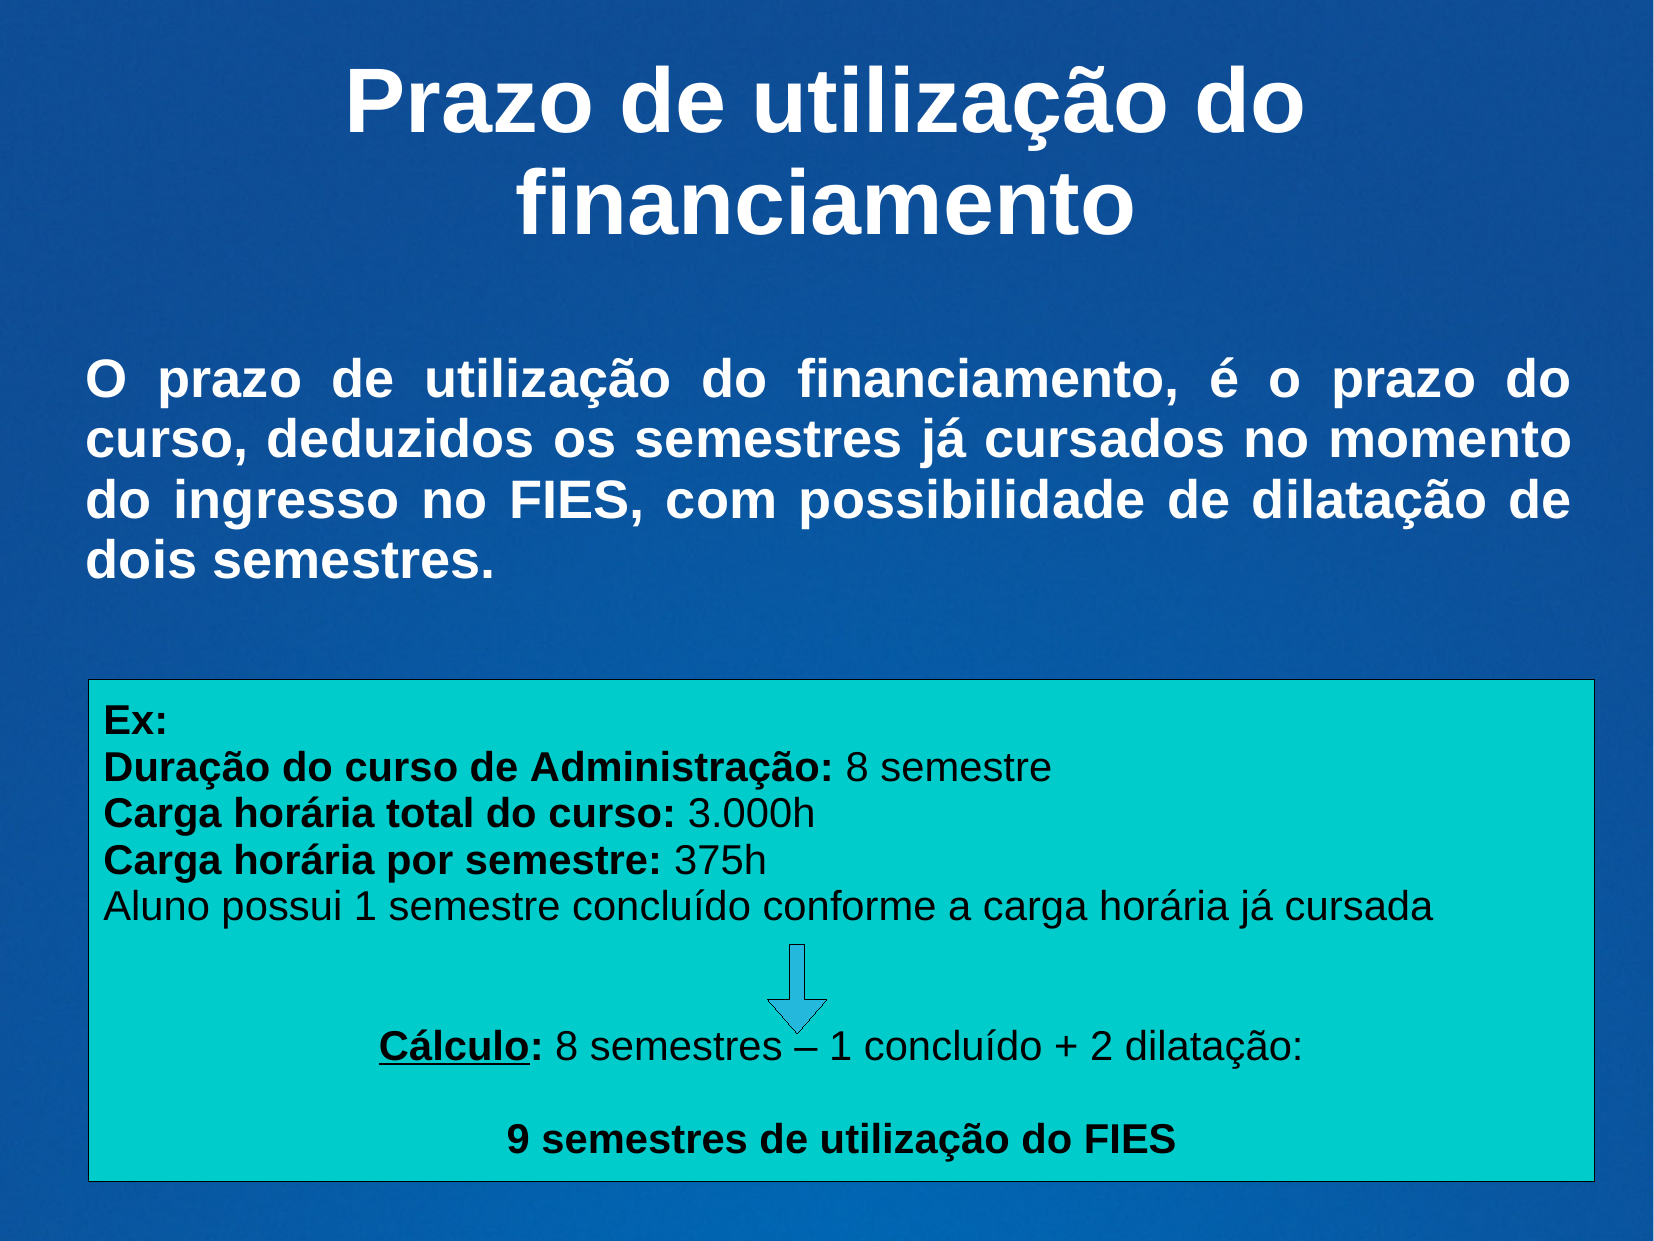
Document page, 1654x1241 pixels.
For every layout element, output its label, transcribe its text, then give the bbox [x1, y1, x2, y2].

title Prazo de utilização do financiamento [82, 49, 1571, 118]
subtitle O prazo de utilização do financiamento, é o prazo do curso, deduzidos os semestres já cursados no momento do ingresso no FIES, com possibilidade de dilatação de dois semestres. [29, 118, 1575, 942]
picture [0, 0, 1654, 1241]
text_box [767, 944, 827, 1034]
text_box Ex: Duração do curso de Administração: 8 semestre Carga horária total do curso: 3.000h Carga horária por semestre: 375h Aluno possui 1 semestre concluído conforme a carga horária já cursada Cálculo: 8 semestres – 1 concluído + 2 dilatação: 9 semestres de utilização do FIES [88, 679, 1595, 1182]
